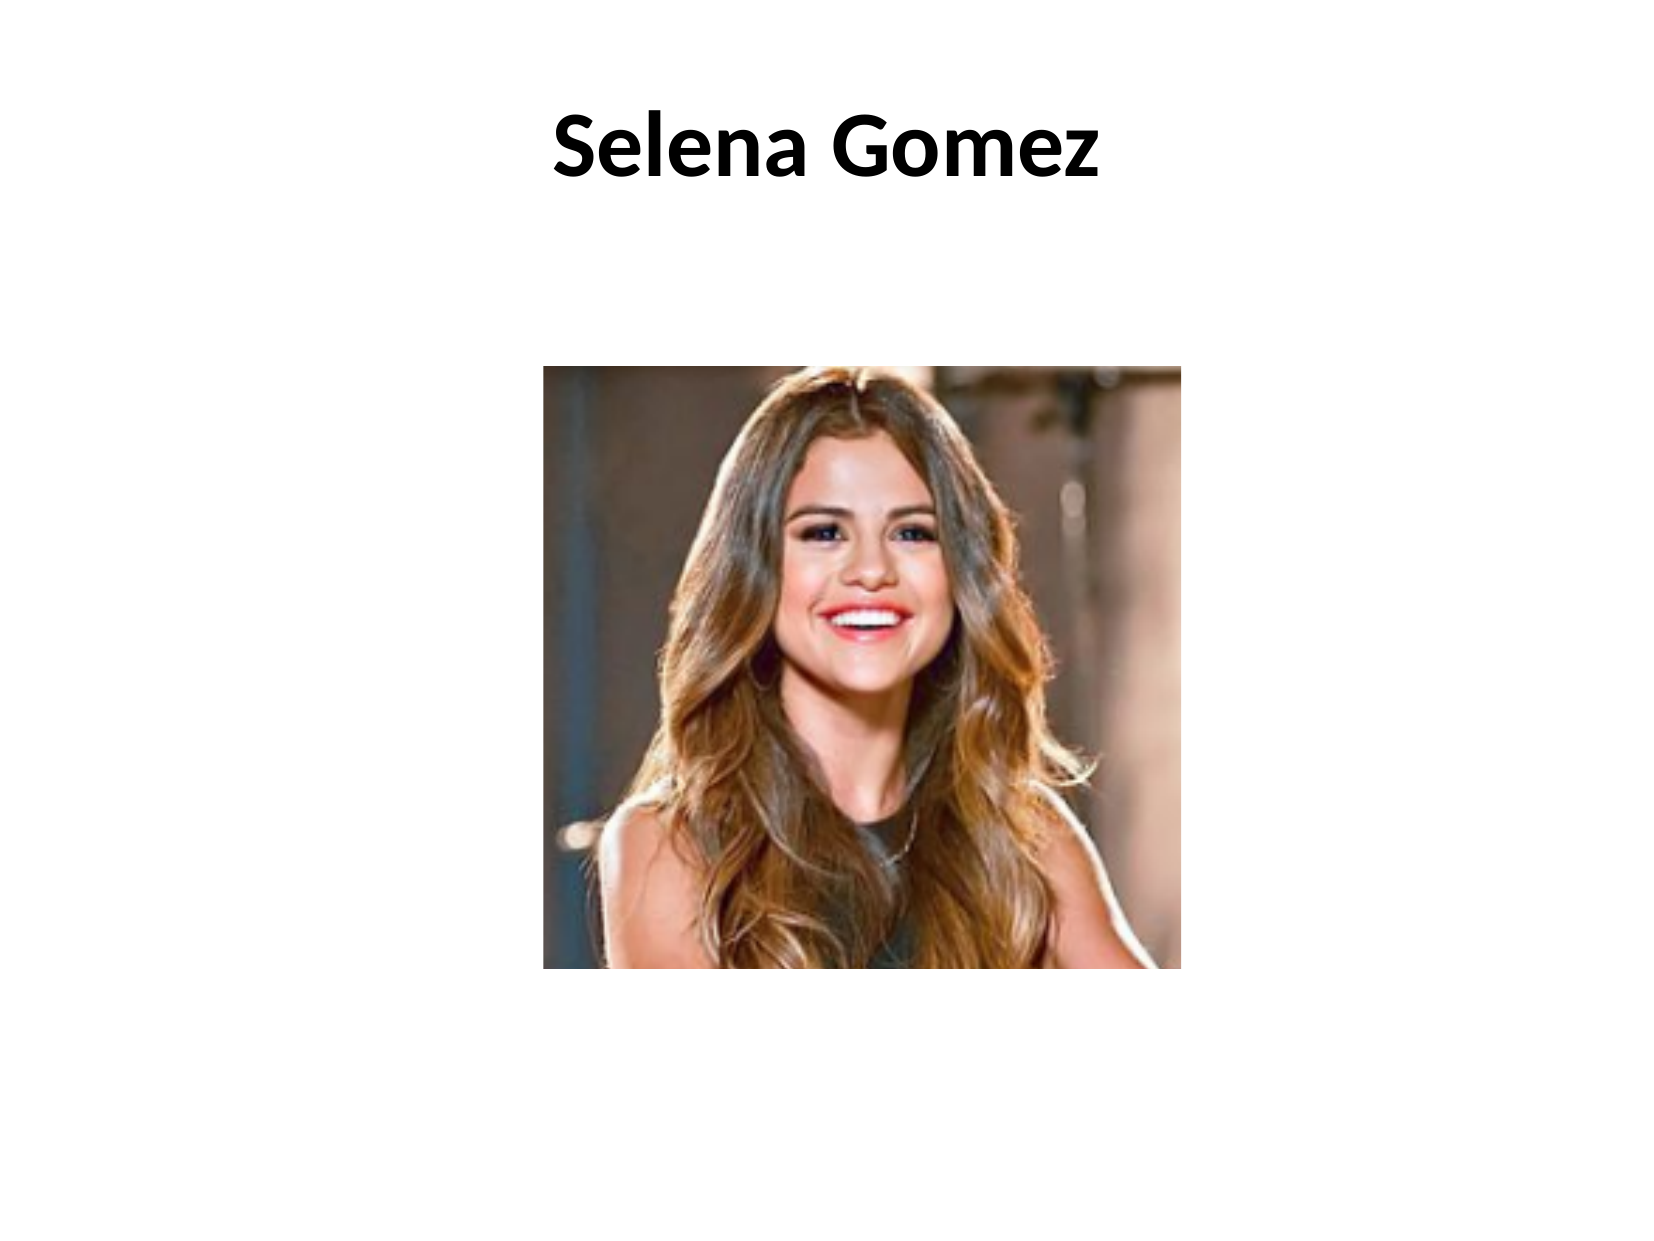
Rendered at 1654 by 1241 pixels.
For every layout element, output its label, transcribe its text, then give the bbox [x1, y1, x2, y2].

title Selena Gomez [82, 49, 1571, 257]
picture [543, 366, 1182, 969]
